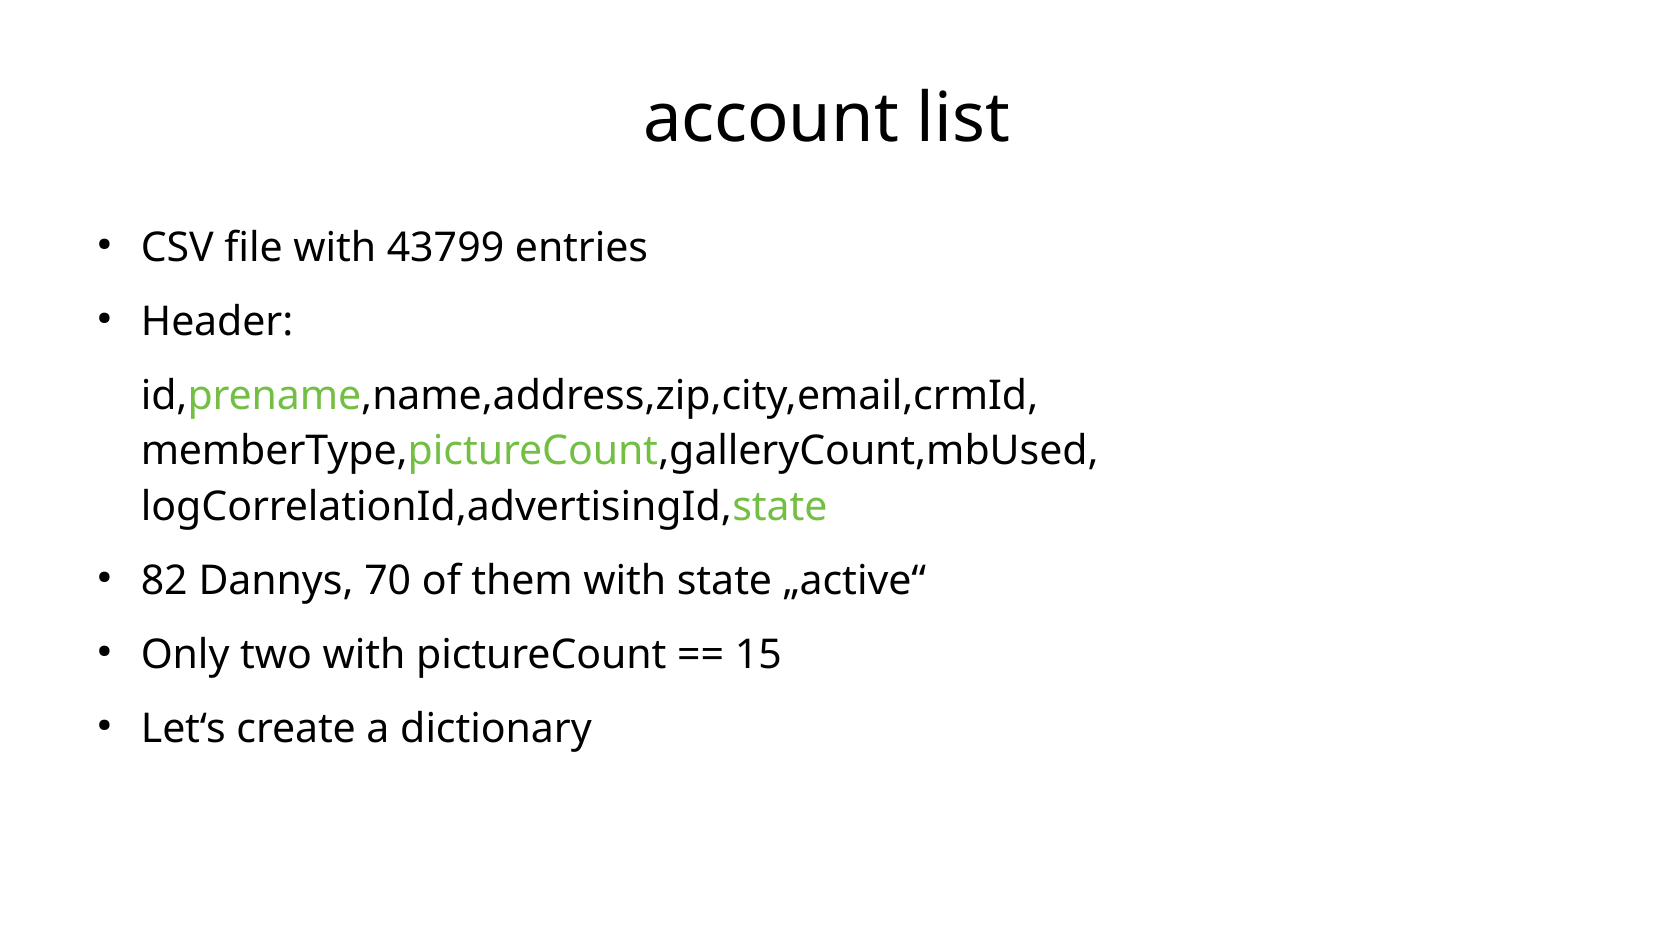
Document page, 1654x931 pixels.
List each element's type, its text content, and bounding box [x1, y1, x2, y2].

list CSV file with 43799 entries Header: id,prename,name,address,zip,city,email,crmId, memberType,pictureCount,galleryCount,mbUsed, logCorrelationId,advertisingId,state 82 Dannys, 70 of them with state „active“ Only two with pictureCount == 15 Let‘s create a dictionary [82, 217, 1571, 758]
title account list [82, 37, 1571, 193]
